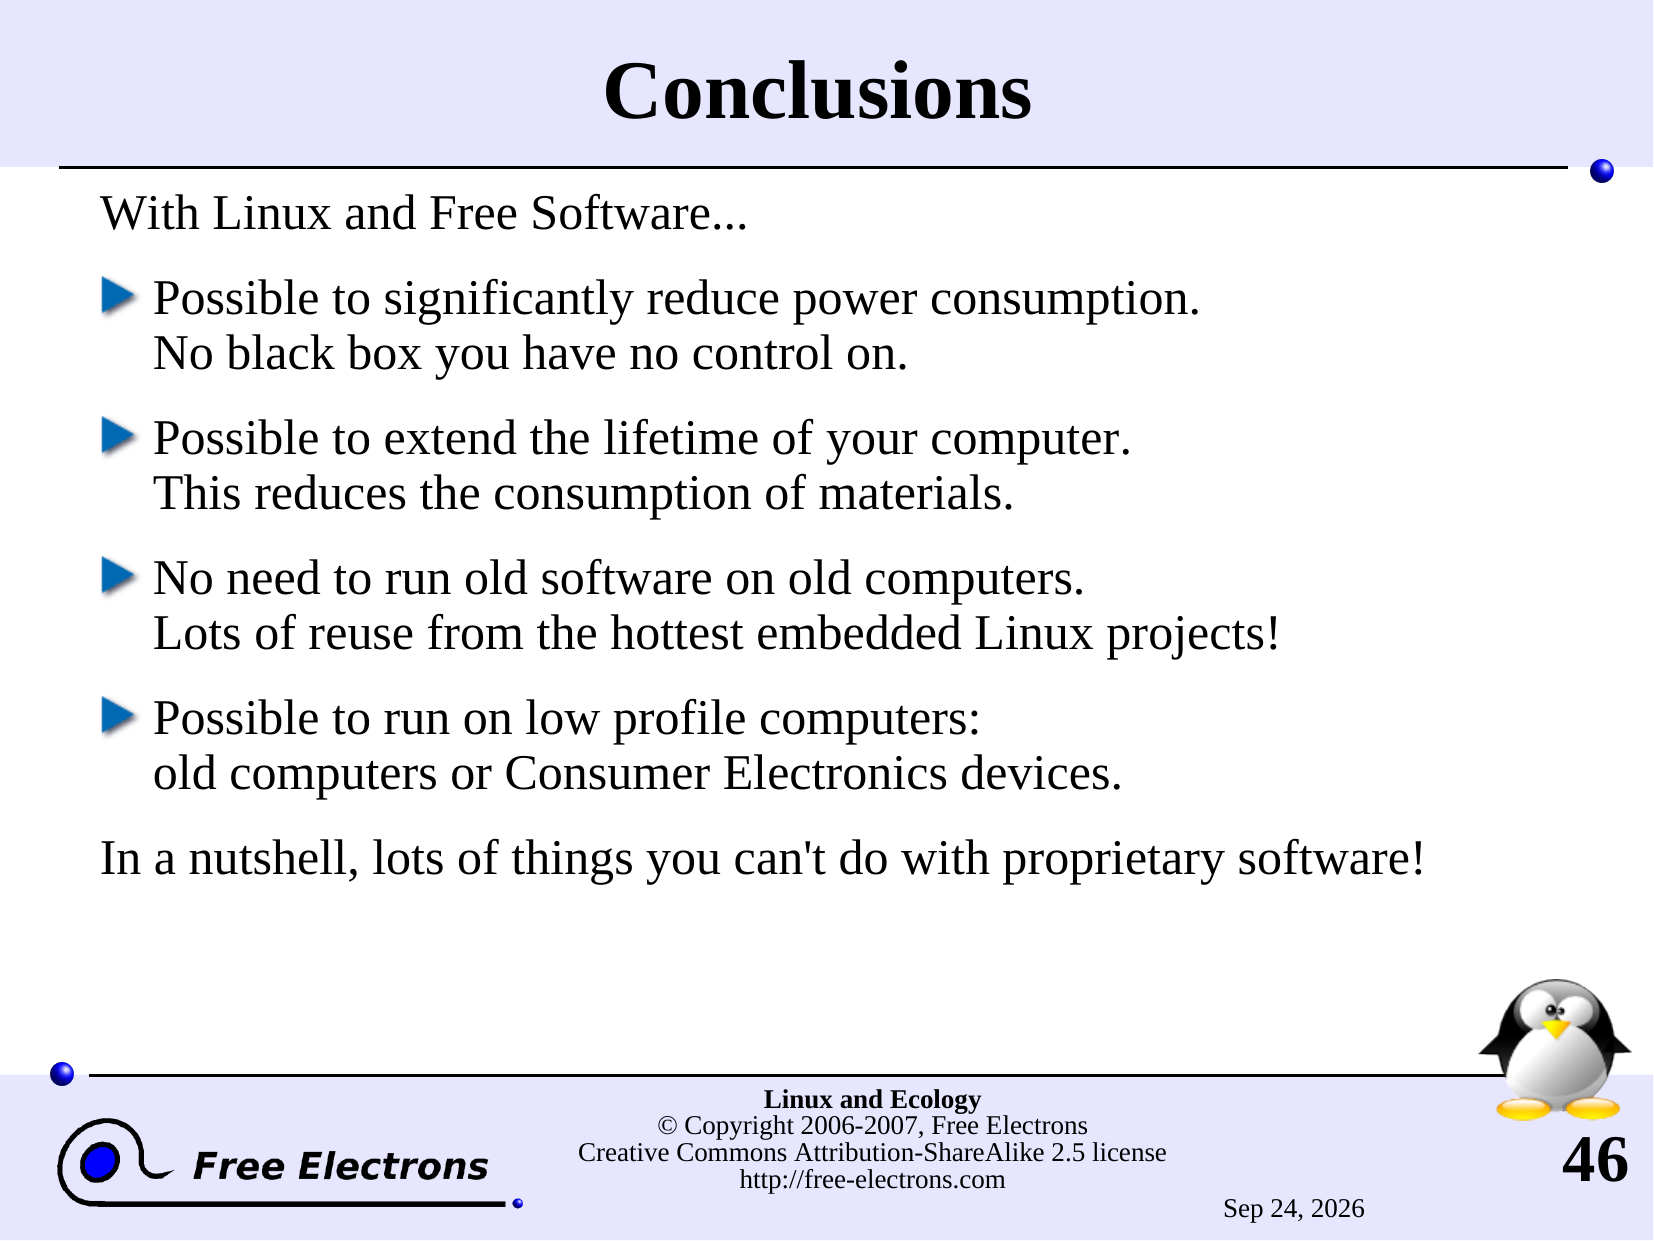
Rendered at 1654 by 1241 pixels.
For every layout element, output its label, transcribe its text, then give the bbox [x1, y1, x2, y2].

picture [50, 1107, 527, 1216]
list With Linux and Free Software... Possible to significantly reduce power consumption. No black box you have no control on. Possible to extend the lifetime of your computer. This reduces the consumption of materials. No need to run old software on old computers. Lots of reuse from the hottest embedded Linux projects! Possible to run on low profile computers: old computers or Consumer Electronics devices. In a nutshell, lots of things you can't do with proprietary software! [82, 184, 1580, 1035]
picture [1476, 979, 1634, 1121]
title Conclusions [33, 29, 1604, 153]
